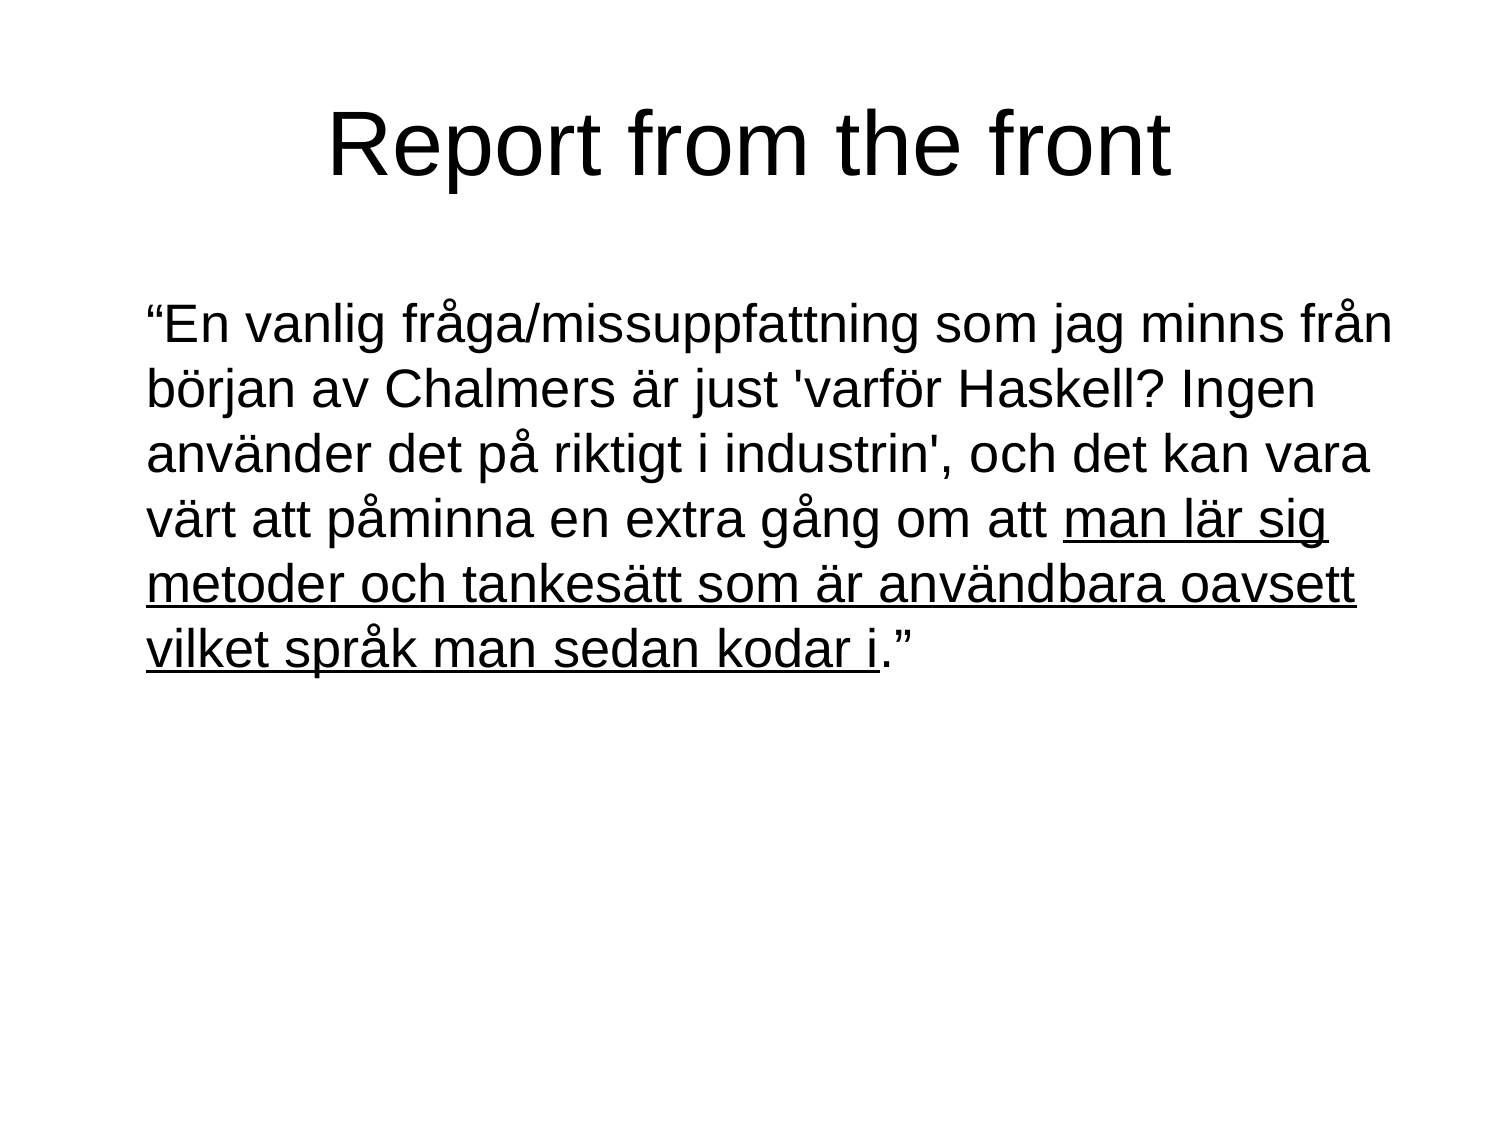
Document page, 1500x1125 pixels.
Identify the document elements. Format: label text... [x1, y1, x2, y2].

title Report from the front [75, 45, 1425, 233]
list “En vanlig fråga/missuppfattning som jag minns från början av Chalmers är just 'varför Haskell? Ingen använder det på riktigt i industrin', och det kan vara värt att påminna en extra gång om att man lär sig metoder och tankesätt som är användbara oavsett vilket språk man sedan kodar i.” [75, 280, 1425, 933]
